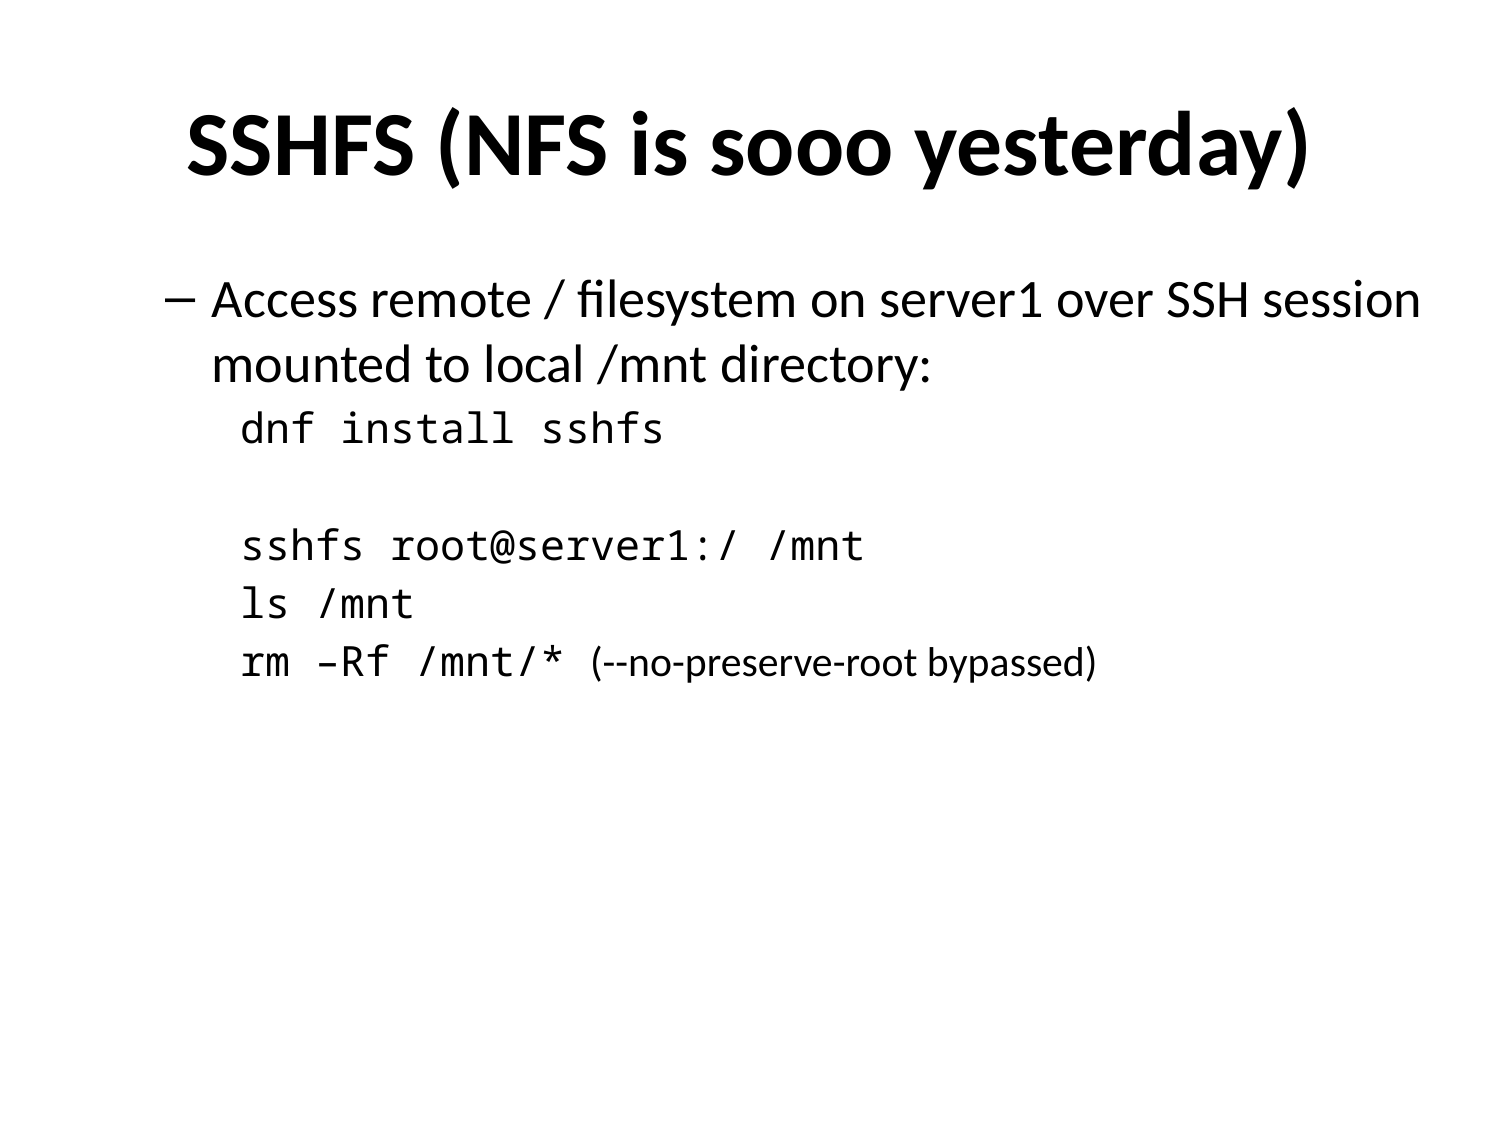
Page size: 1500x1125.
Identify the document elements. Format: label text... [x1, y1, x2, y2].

title SSHFS (NFS is sooo yesterday) [75, 45, 1425, 233]
list Access remote / filesystem on server1 over SSH session mounted to local /mnt directory: dnf install sshfs sshfs root@server1:/ /mnt ls /mnt rm –Rf /mnt/* (--no-preserve-root bypassed) [75, 255, 1471, 1059]
